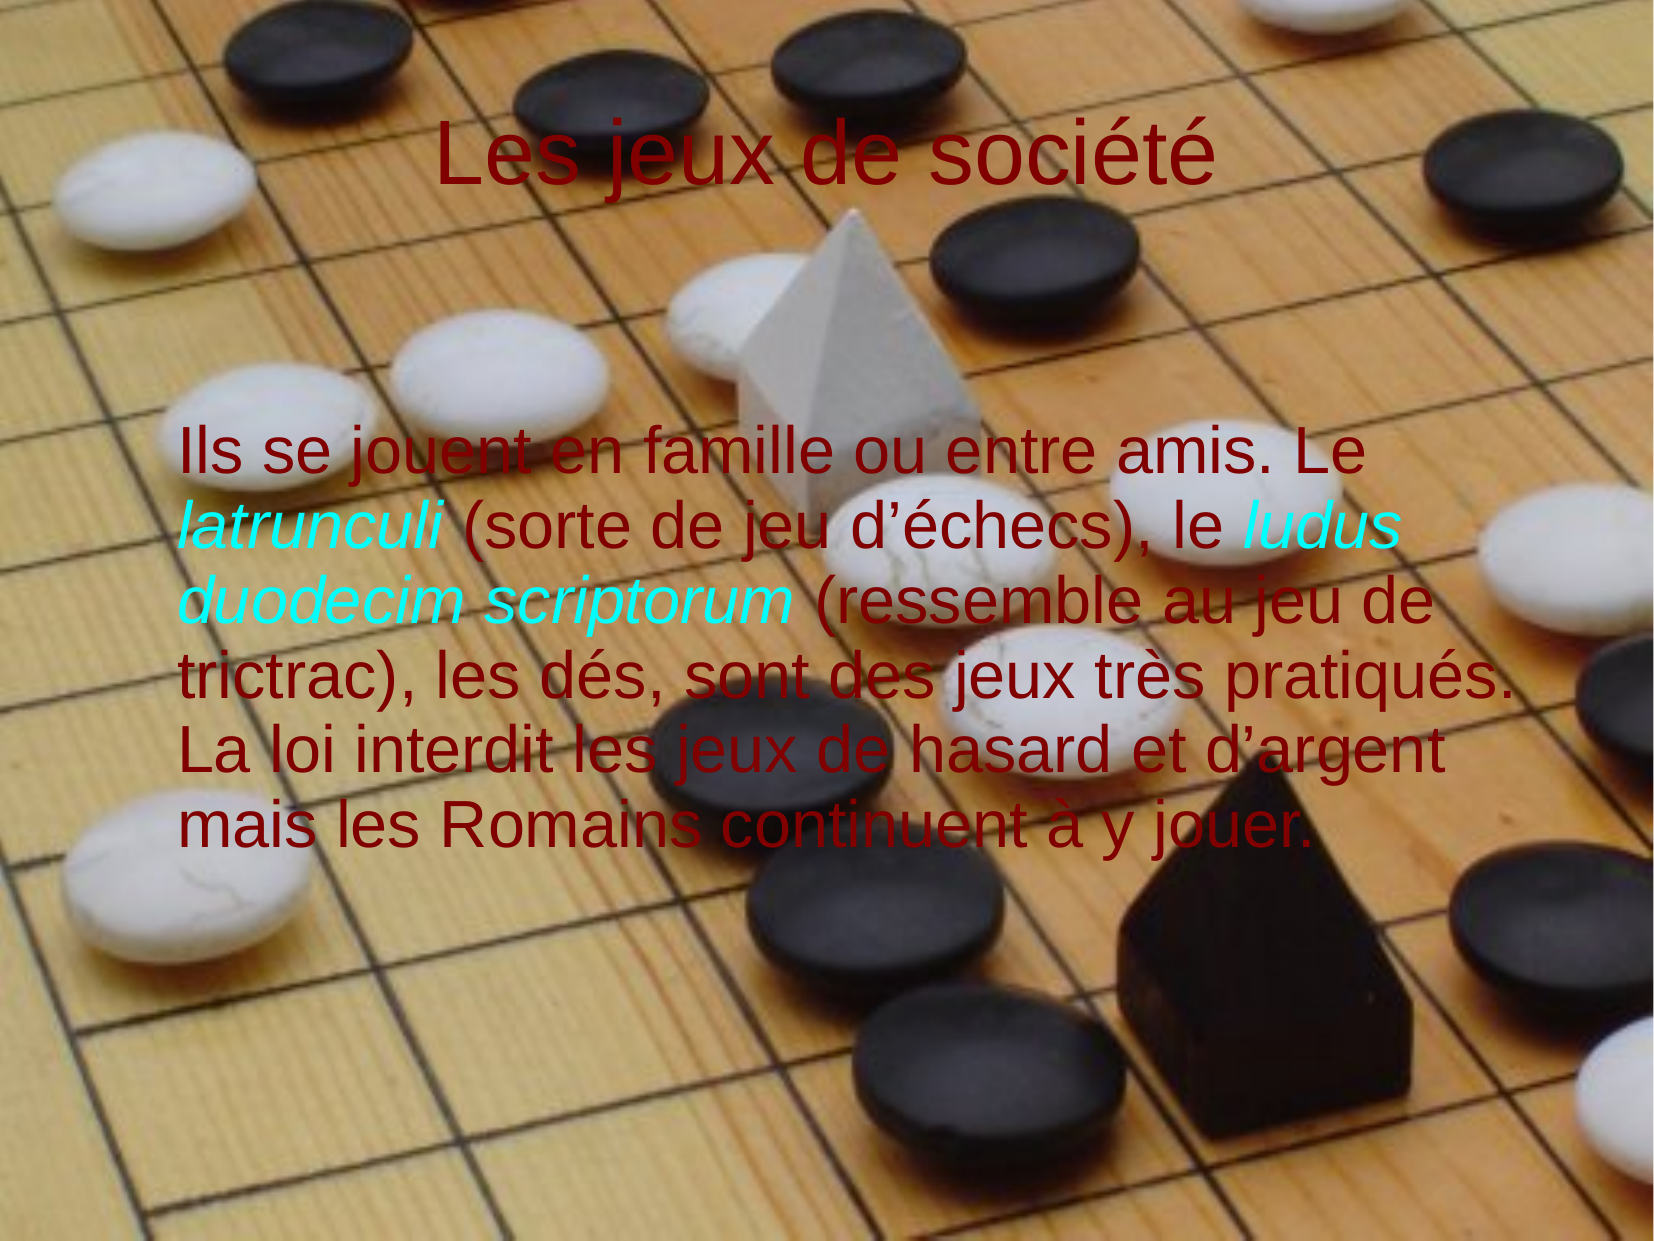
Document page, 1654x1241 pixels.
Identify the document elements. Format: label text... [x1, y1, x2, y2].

picture [0, 0, 1654, 1241]
title Les jeux de société [82, 49, 1571, 257]
list Ils se jouent en famille ou entre amis. Le latrunculi (sorte de jeu d’échecs), le ludus duodecim scriptorum (ressemble au jeu de trictrac), les dés, sont des jeux très pratiqués. La loi interdit les jeux de hasard et d’argent mais les Romains continuent à y jouer. [106, 413, 1562, 1133]
